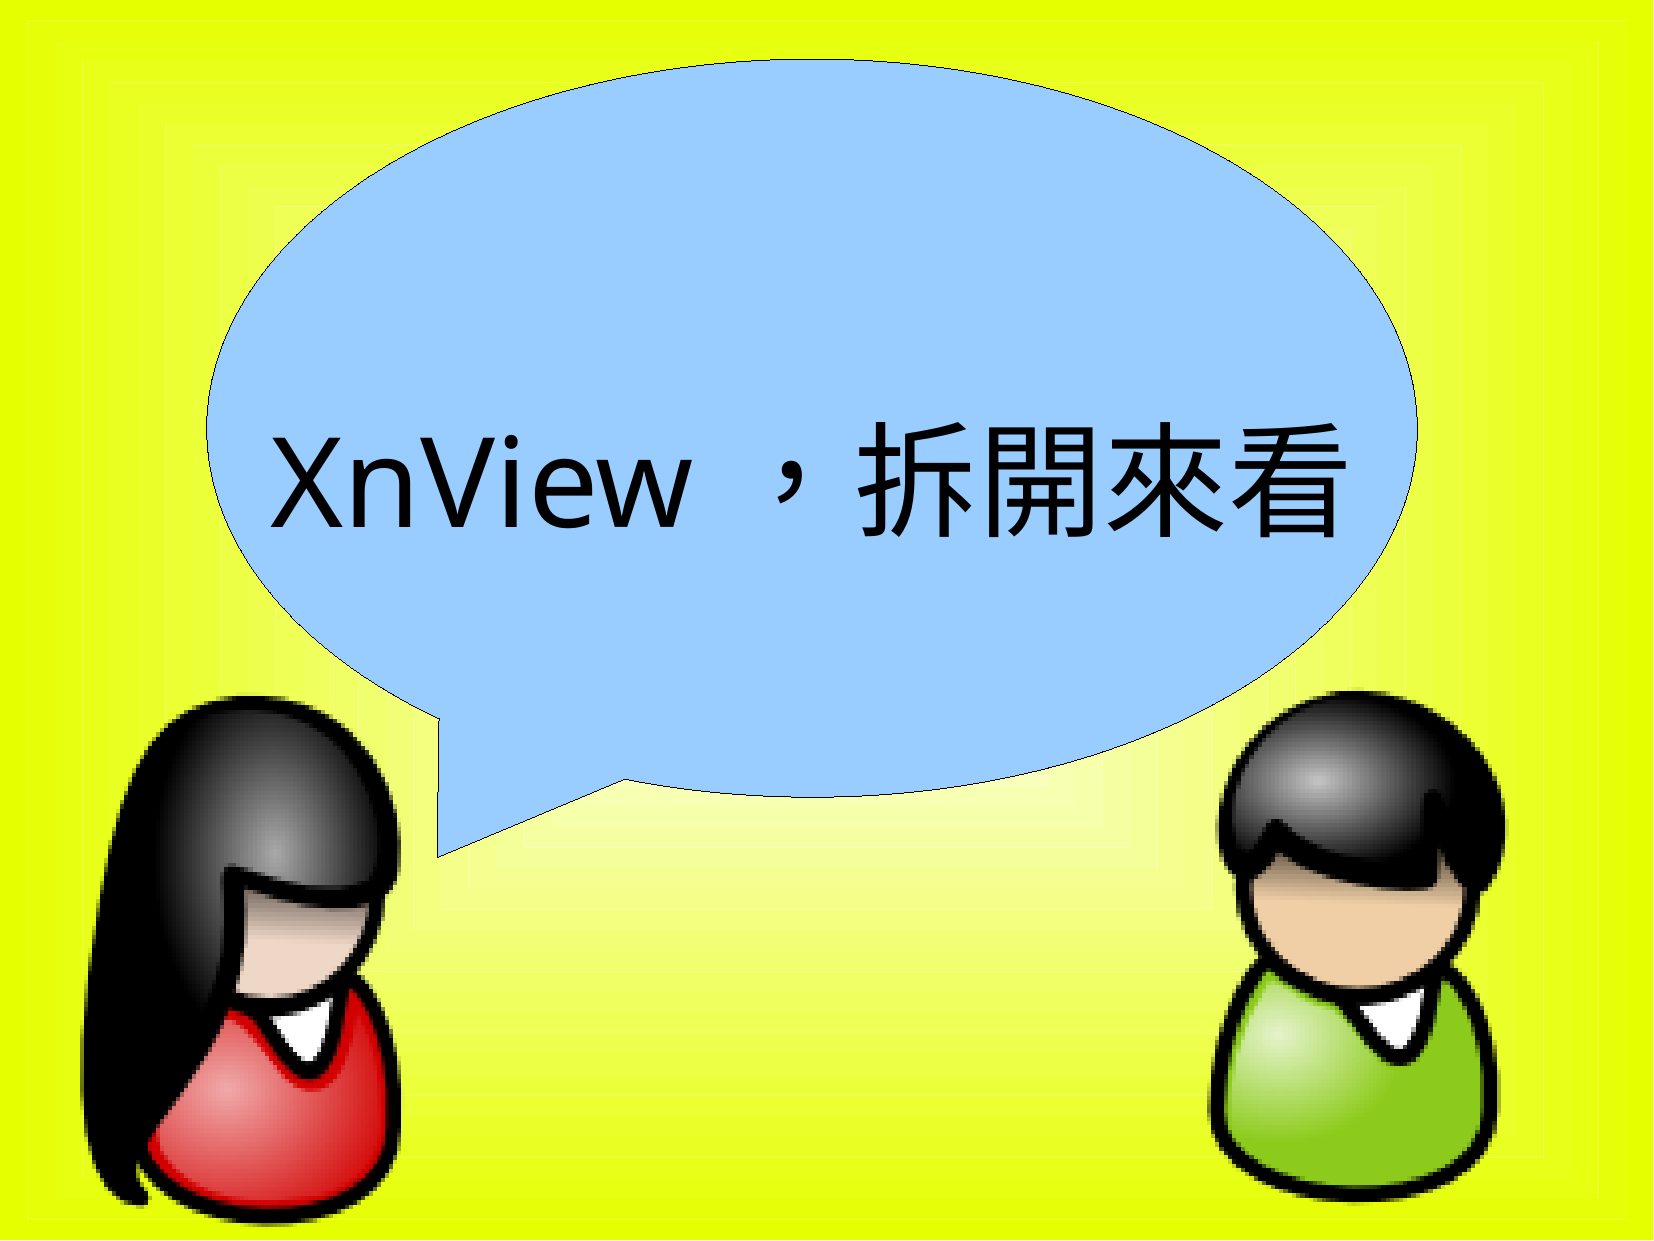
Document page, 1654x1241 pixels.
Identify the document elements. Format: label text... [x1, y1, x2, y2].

picture [0, 679, 502, 1241]
picture [1092, 679, 1625, 1211]
text_box XnView，拆開來看 [206, 59, 1418, 858]
